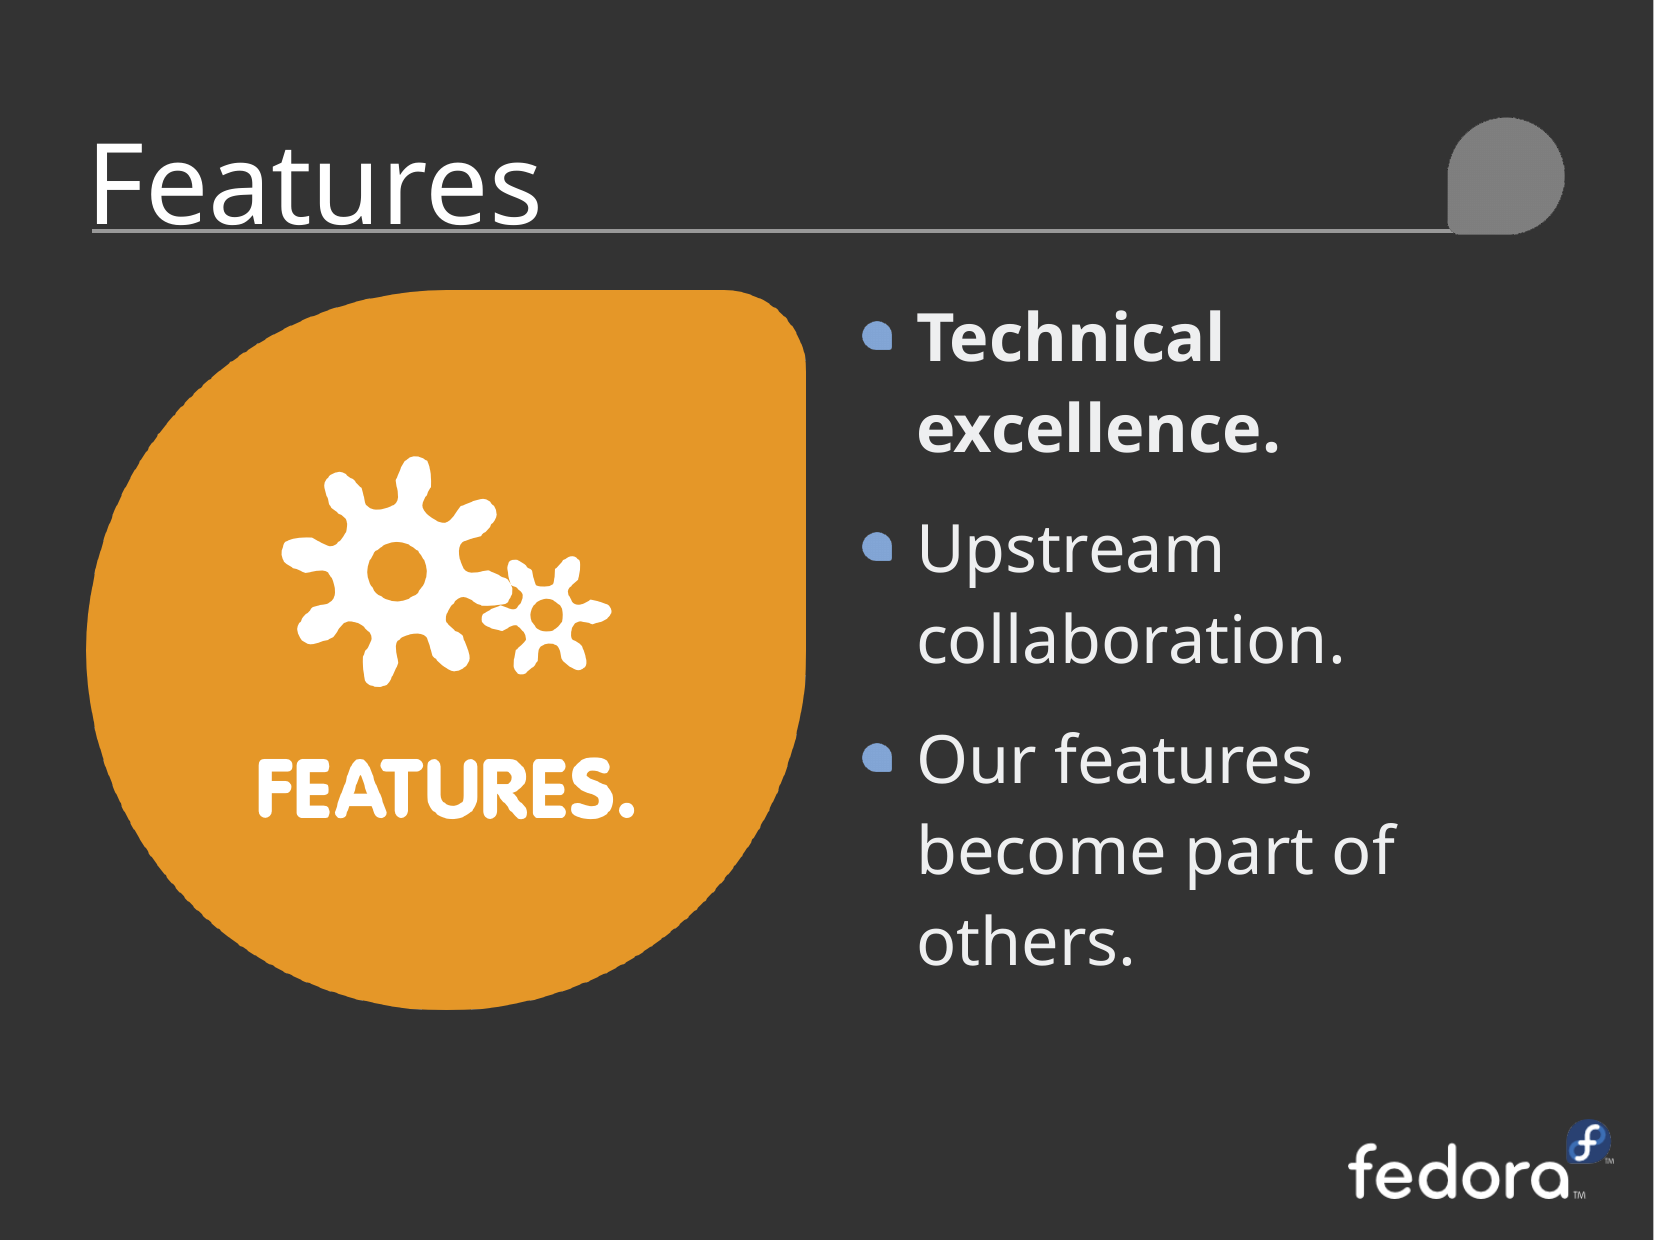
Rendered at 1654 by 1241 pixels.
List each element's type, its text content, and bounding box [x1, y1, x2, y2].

title Features [86, 111, 1575, 250]
picture [86, 290, 806, 1010]
list Technical excellence. Upstream collaboration. Our features become part of others. [845, 290, 1572, 1010]
picture [1348, 1119, 1614, 1199]
